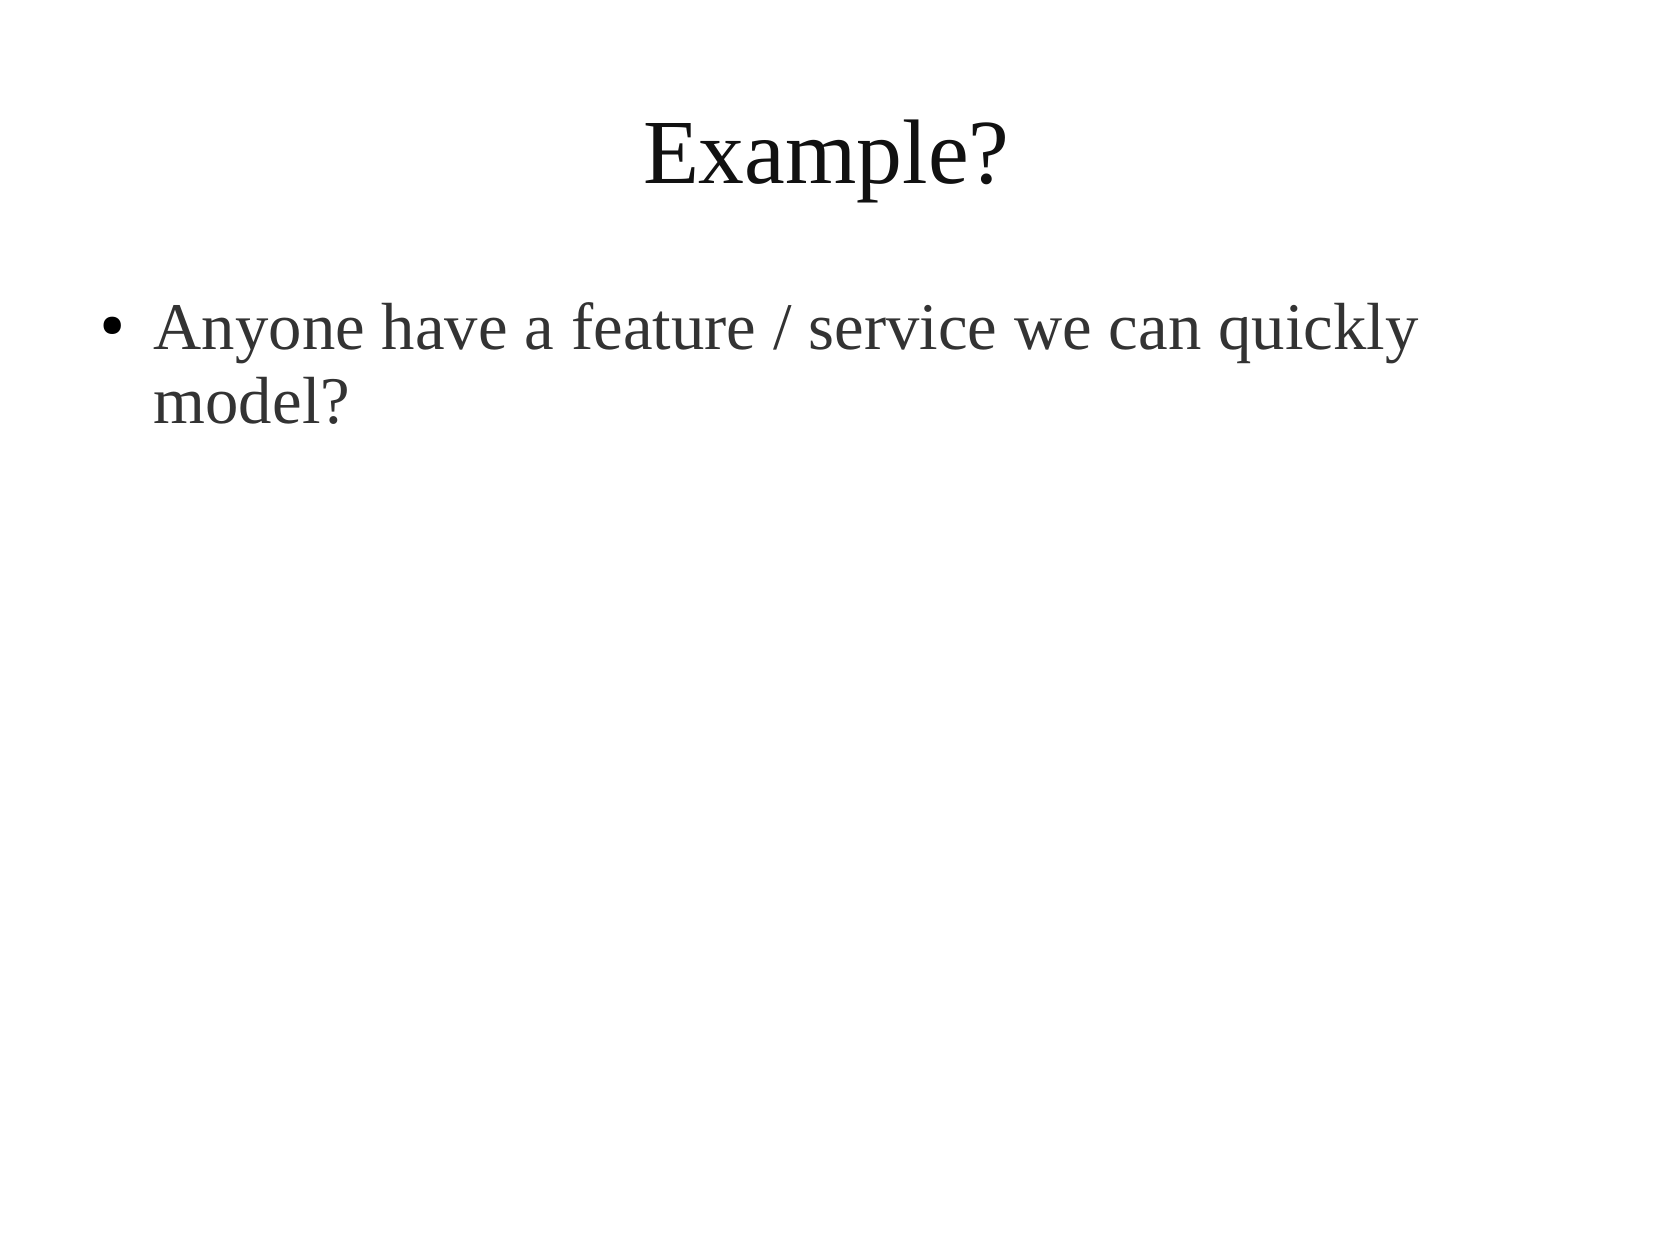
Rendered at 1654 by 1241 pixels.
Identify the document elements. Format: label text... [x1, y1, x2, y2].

list Anyone have a feature / service we can quickly model? [82, 290, 1538, 1010]
title Example? [82, 49, 1571, 257]
